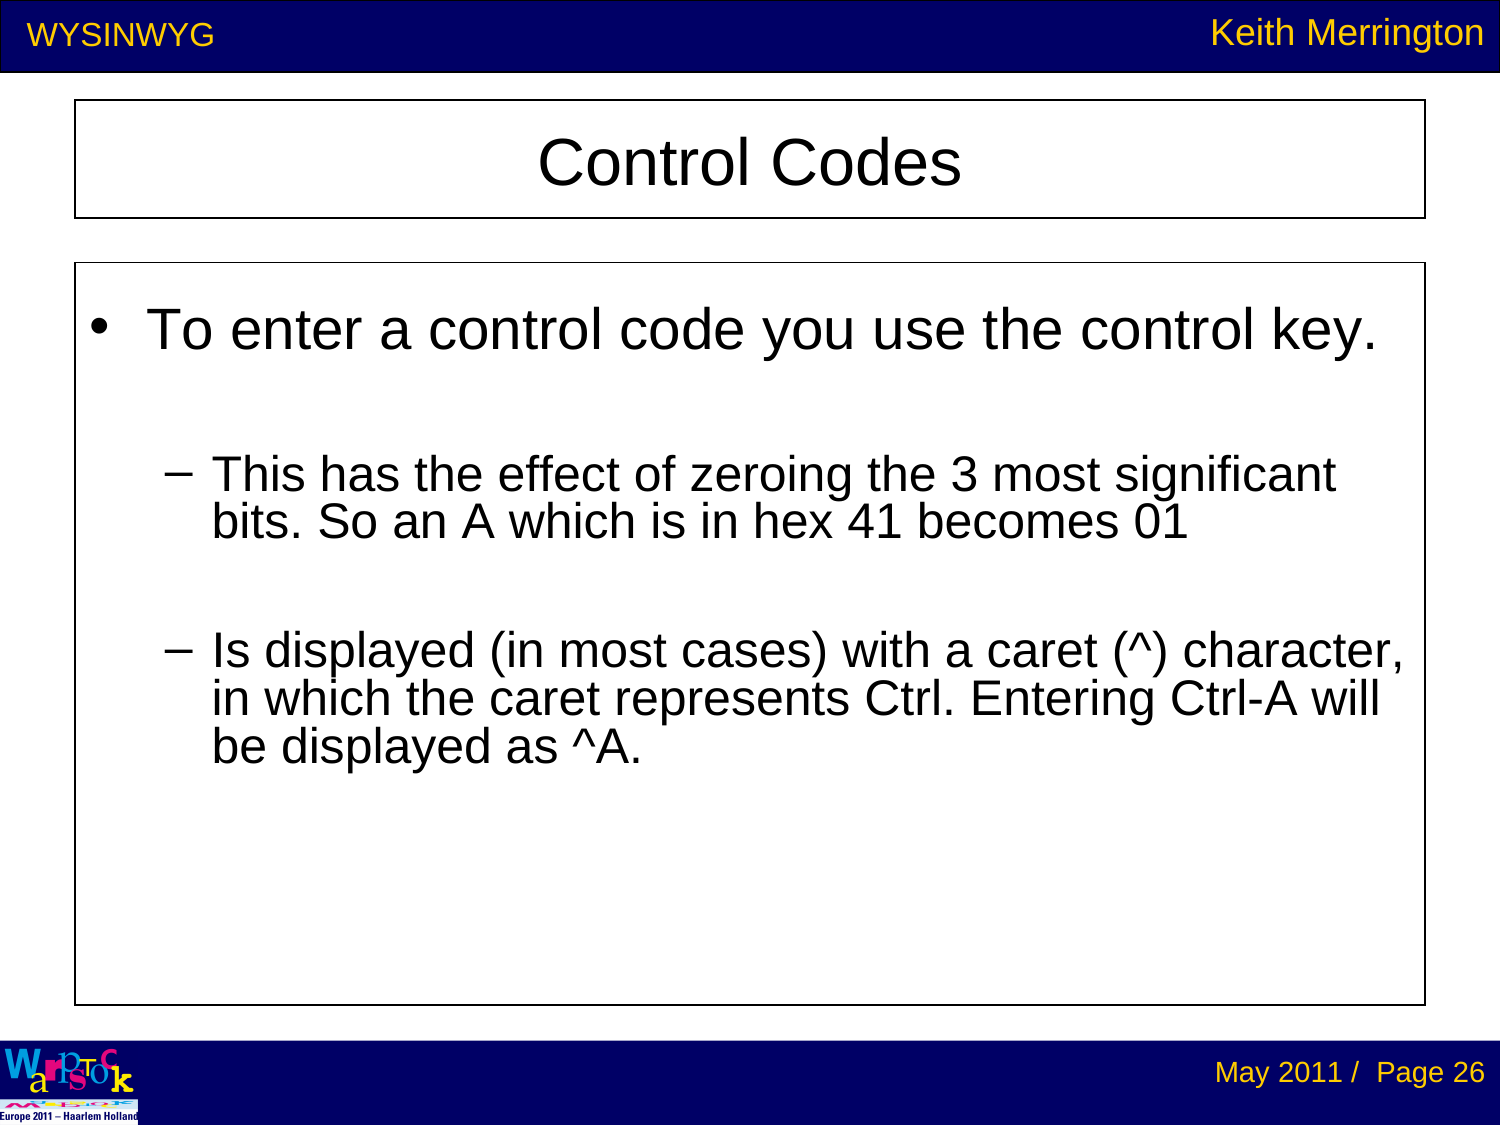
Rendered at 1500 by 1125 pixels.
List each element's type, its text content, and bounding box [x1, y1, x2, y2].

picture [0, 1042, 138, 1125]
title Control Codes [75, 100, 1426, 219]
list To enter a control code you use the control key. This has the effect of zeroing the 3 most significant bits. So an A which is in hex 41 becomes 01 Is displayed (in most cases) with a caret (^) character, in which the caret represents Ctrl. Entering Ctrl-A will be displayed as ^A. [75, 262, 1426, 1006]
